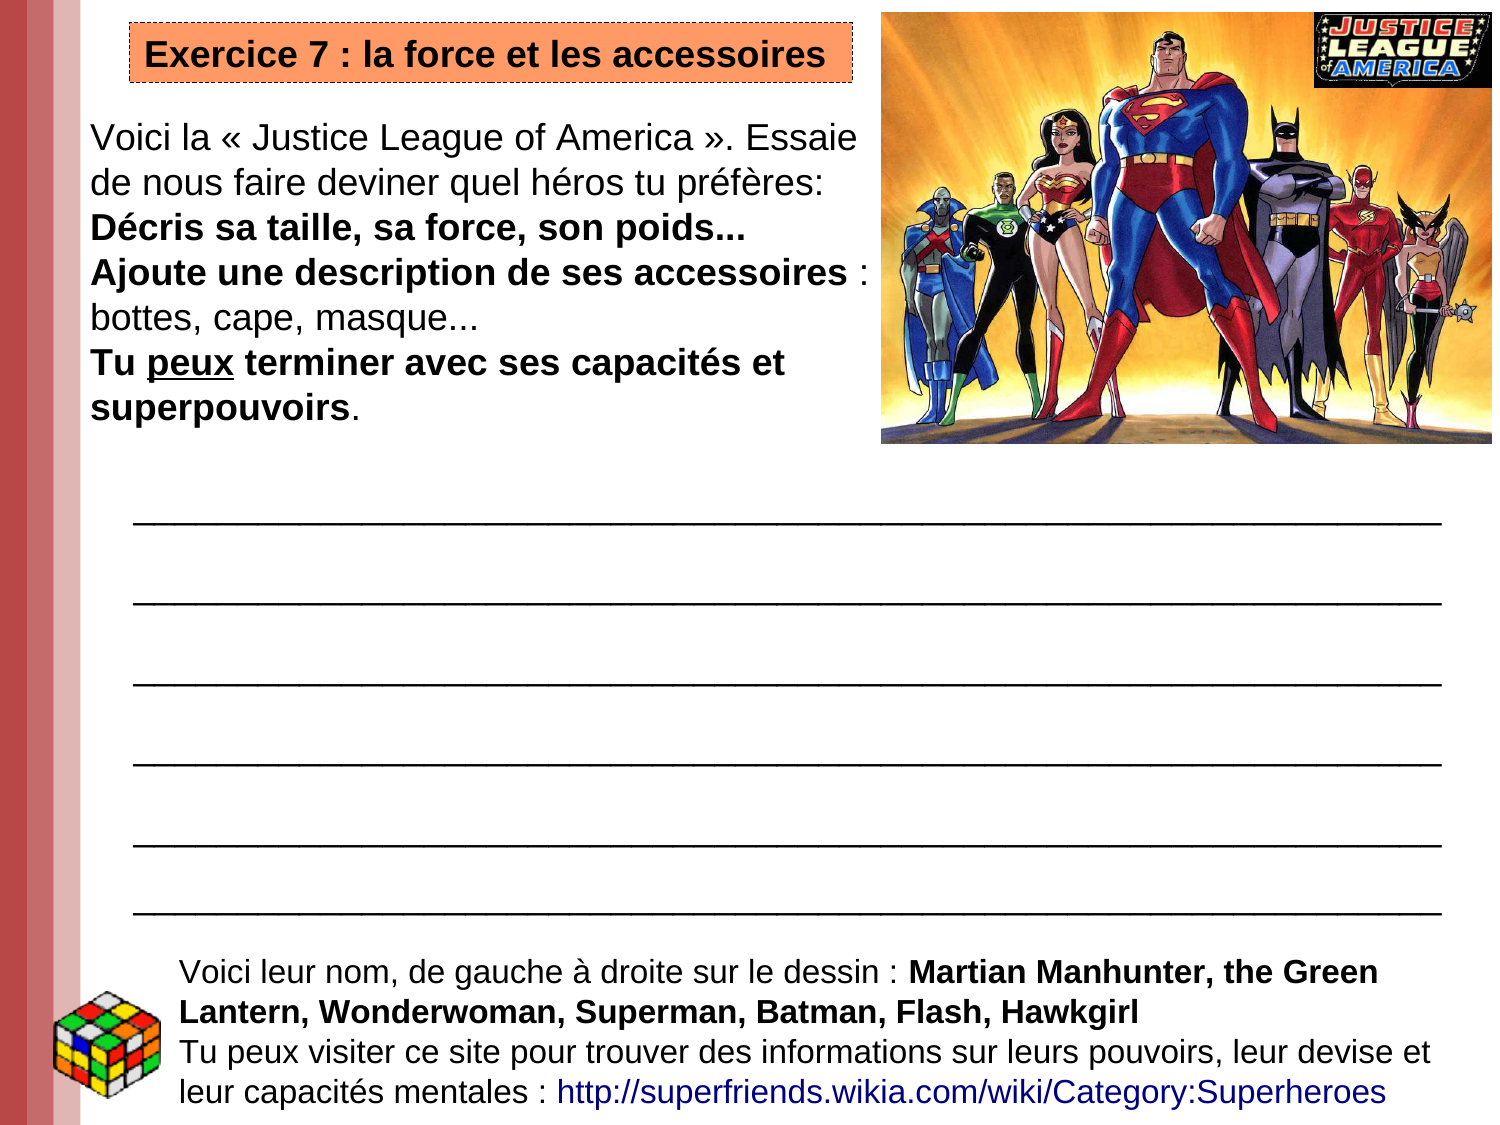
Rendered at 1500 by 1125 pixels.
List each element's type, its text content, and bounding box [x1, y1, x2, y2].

text_box Voici la « Justice League of America ». Essaie de nous faire deviner quel héros tu préfères: Décris sa taille, sa force, son poids... Ajoute une description de ses accessoires : bottes, cape, masque... Tu peux terminer avec ses capacités et superpouvoirs. [75, 106, 905, 436]
picture [53, 991, 161, 1099]
picture [881, 12, 1492, 444]
text_box Voici leur nom, de gauche à droite sur le dessin : Martian Manhunter, the Green Lantern, Wonderwoman, Superman, Batman, Flash, Hawkgirl Tu peux visiter ce site pour trouver des informations sur leurs pouvoirs, leur devise et leur capacités mentales : http://superfriends.wikia.com/wiki/Category:Superheroes [164, 943, 1500, 1118]
text_box _______________________________________________________________ _______________________________________________________________ _______________________________________________________________ _______________________________________________________________ _______________________________________________________________ _______________________________________________________________ [118, 473, 1456, 924]
text_box Exercice 7 : la force et les accessoires [129, 22, 853, 83]
